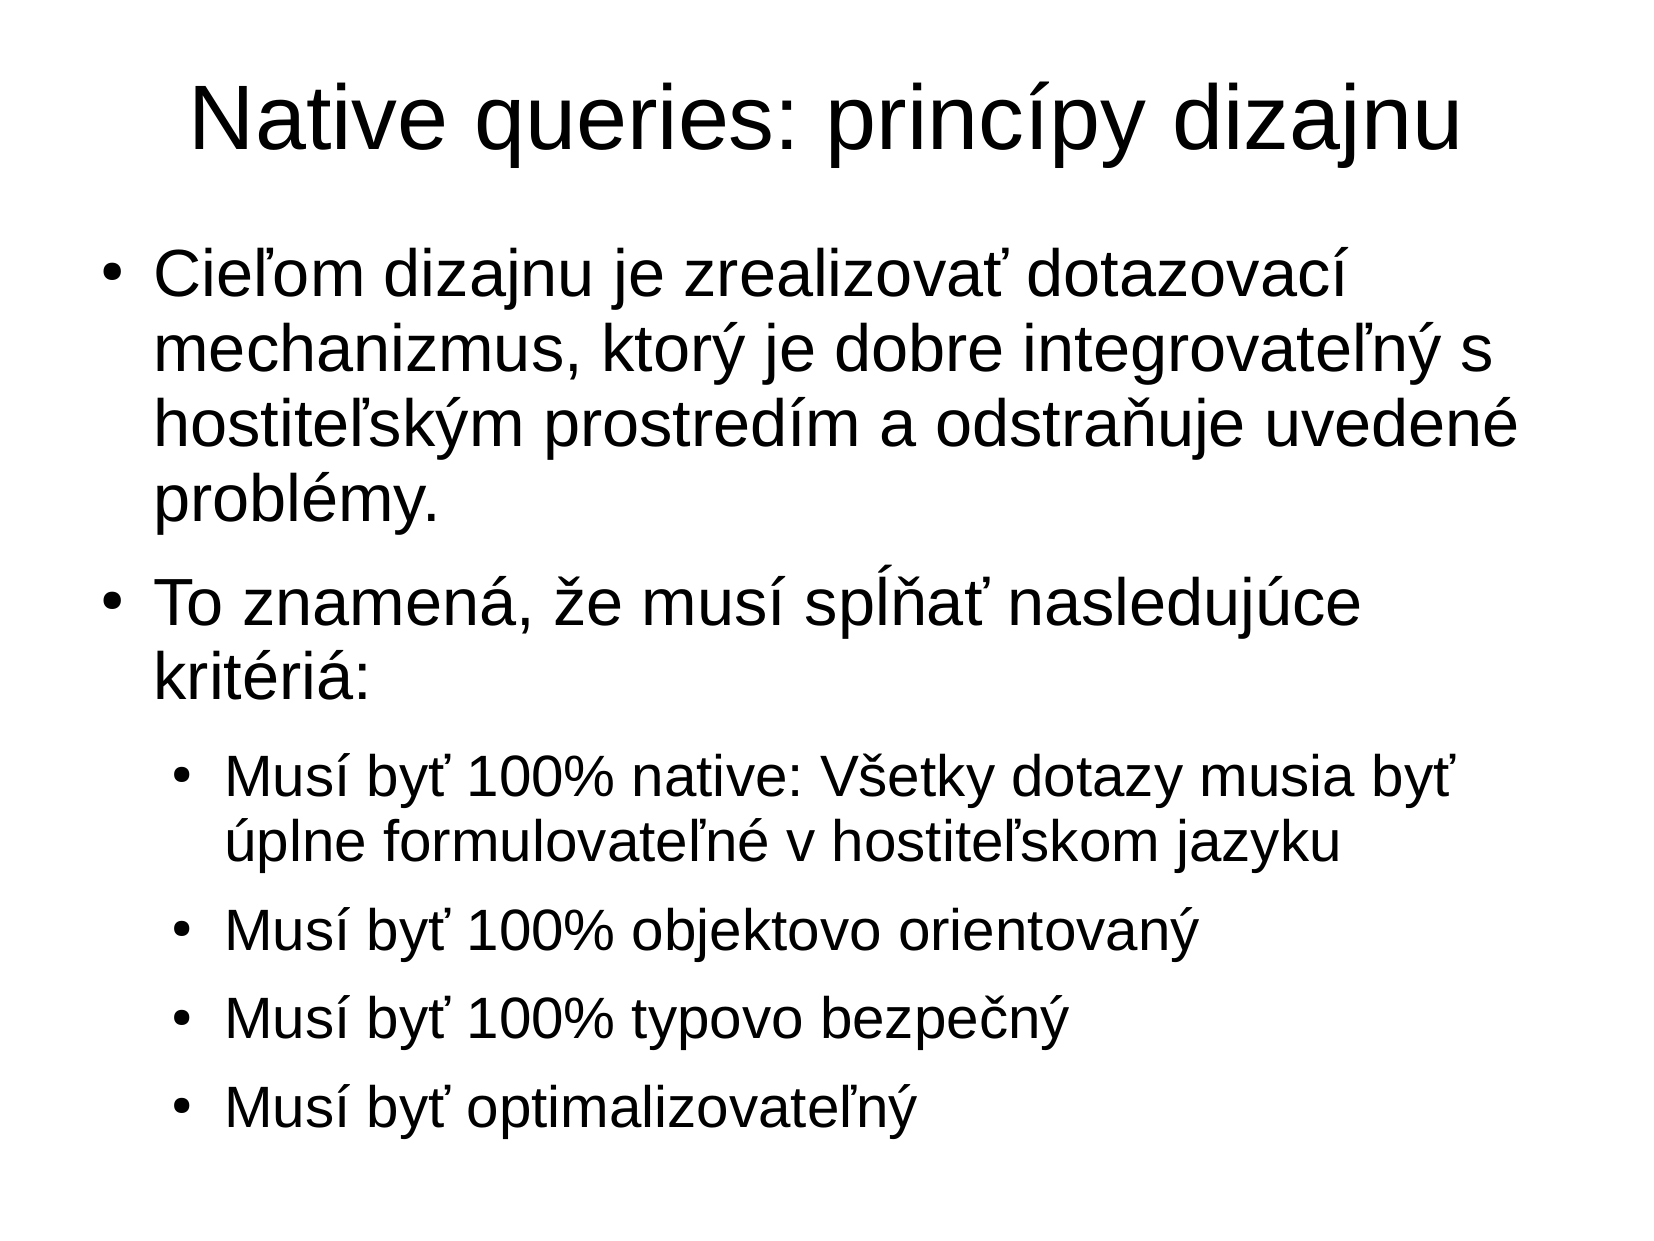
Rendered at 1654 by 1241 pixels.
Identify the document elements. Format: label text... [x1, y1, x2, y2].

list Cieľom dizajnu je zrealizovať dotazovací mechanizmus, ktorý je dobre integrovateľný s hostiteľským prostredím a odstraňuje uvedené problémy. To znamená, že musí spĺňať nasledujúce kritériá: Musí byť 100% native: Všetky dotazy musia byť úplne formulovateľné v hostiteľskom jazyku Musí byť 100% objektovo orientovaný Musí byť 100% typovo bezpečný Musí byť optimalizovateľný [82, 236, 1571, 1205]
title Native queries: princípy dizajnu [82, 29, 1571, 207]
